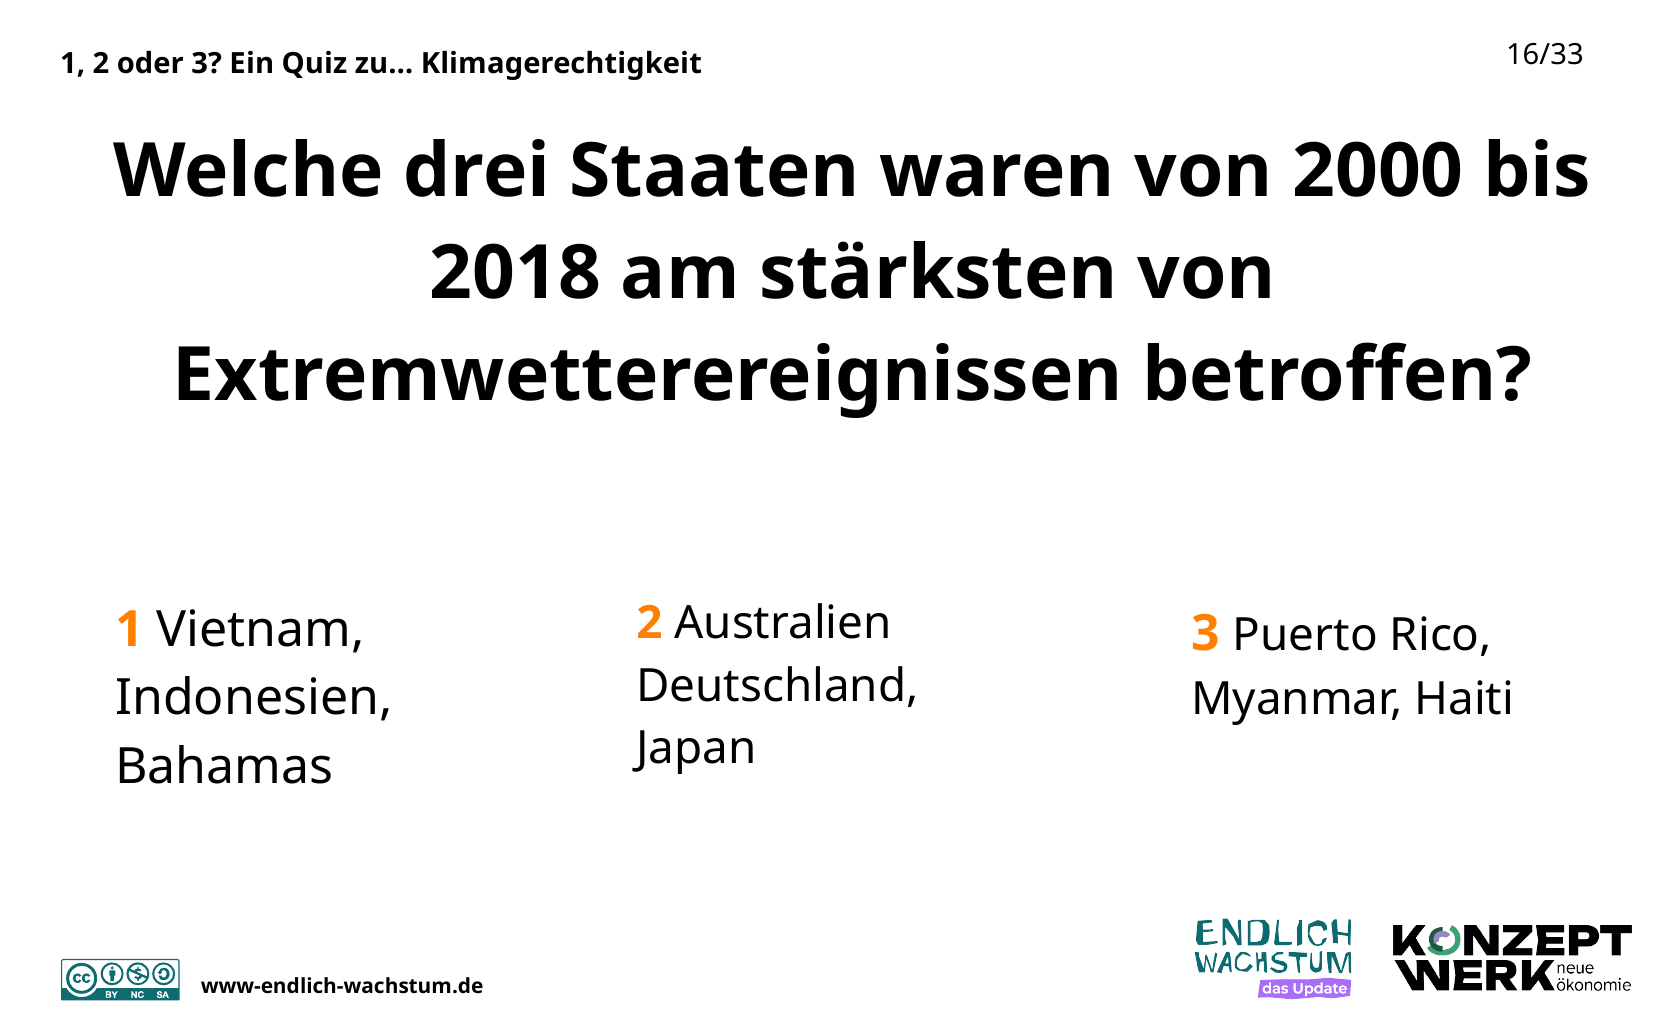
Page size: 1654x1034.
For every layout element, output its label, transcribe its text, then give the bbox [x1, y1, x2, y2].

picture [1387, 917, 1636, 997]
picture [1176, 900, 1374, 1011]
text_box 1 Vietnam, Indonesien, Bahamas [29, 585, 491, 768]
text_box 3 Puerto Rico, Myanmar, Haiti [1105, 589, 1602, 835]
text_box 2 Australien Deutschland, Japan [550, 582, 1012, 765]
title Welche drei Staaten waren von 2000 bis 2018 am stärksten von Extremwetterereignissen betroffen? [113, 115, 1602, 539]
